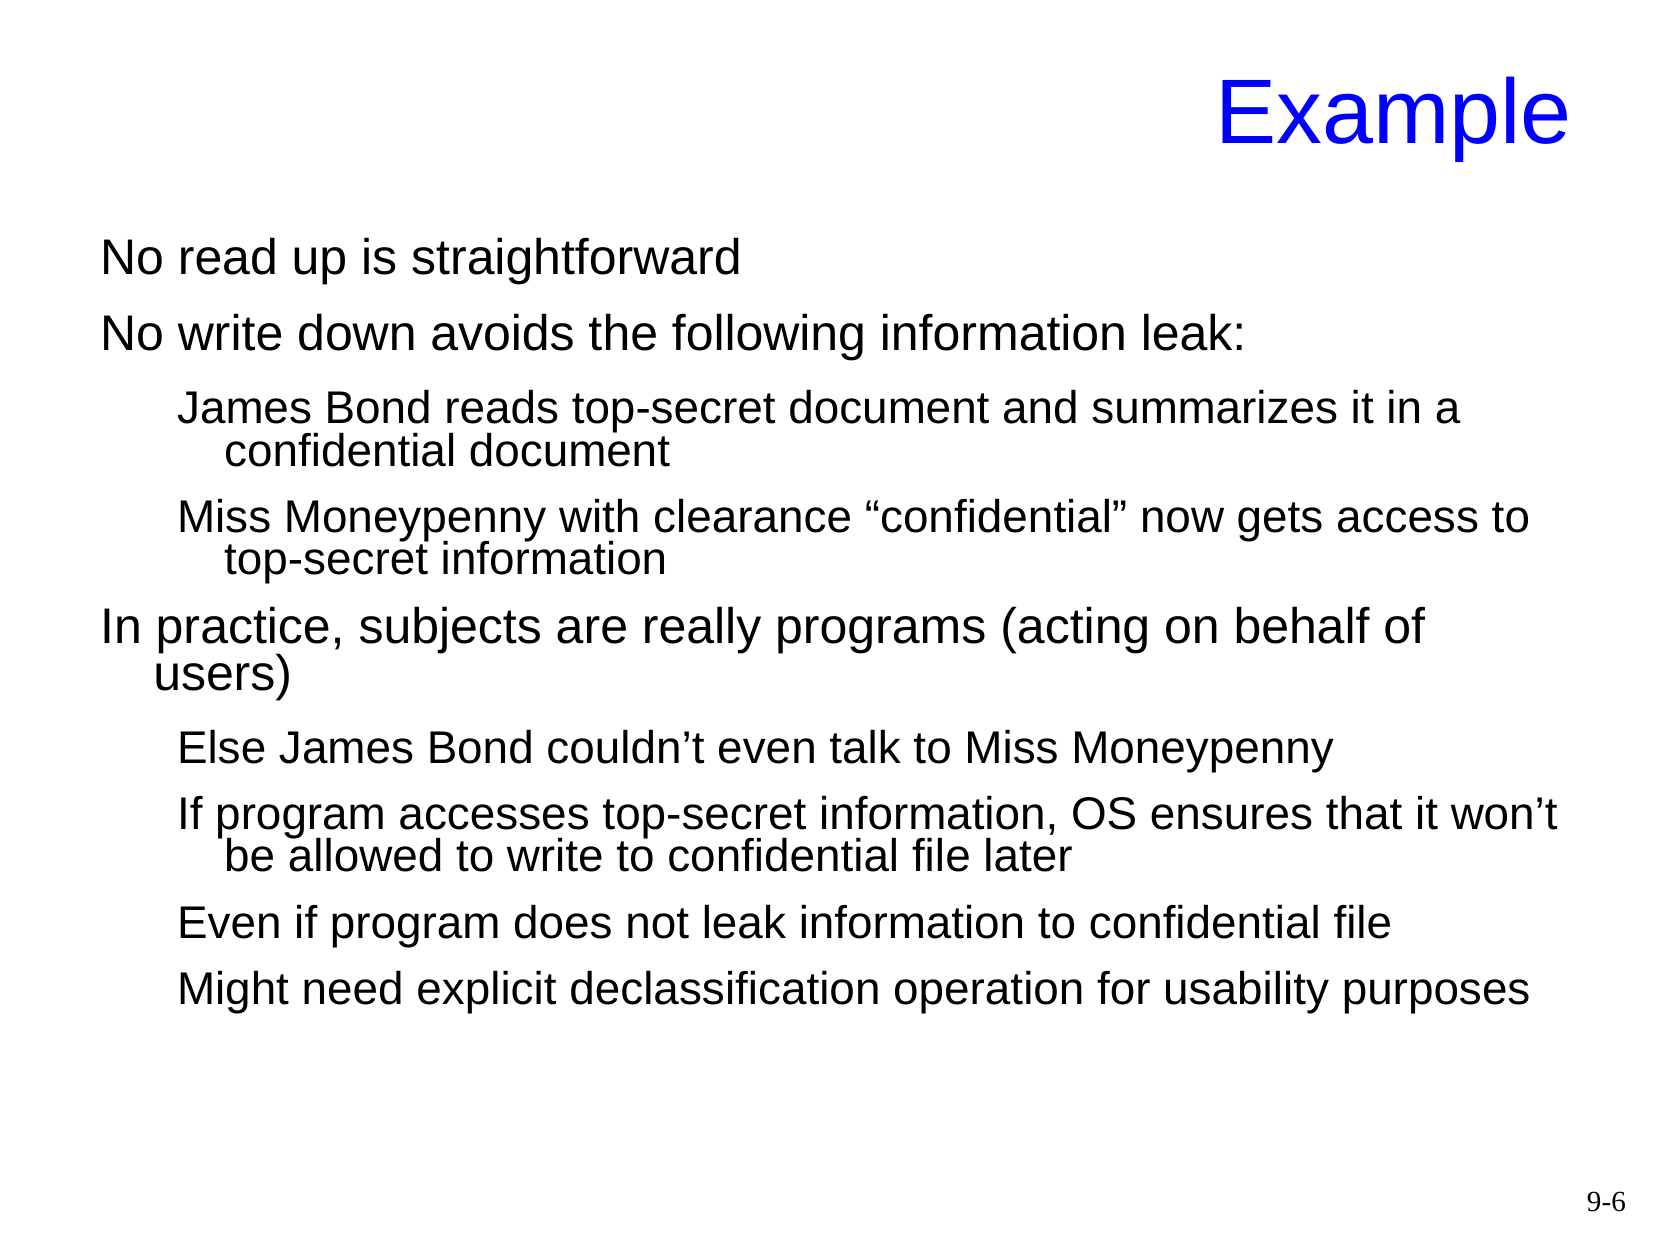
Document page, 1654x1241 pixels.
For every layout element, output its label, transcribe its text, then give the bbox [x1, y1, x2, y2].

list No read up is straightforward No write down avoids the following information leak: James Bond reads top-secret document and summarizes it in a confidential document Miss Moneypenny with clearance “confidential” now gets access to top-secret information In practice, subjects are really programs (acting on behalf of users) Else James Bond couldn’t even talk to Miss Moneypenny If program accesses top-secret information, OS ensures that it won’t be allowed to write to confidential file later Even if program does not leak information to confidential file Might need explicit declassification operation for usability purposes [82, 237, 1571, 1170]
title Example [84, 11, 1573, 218]
